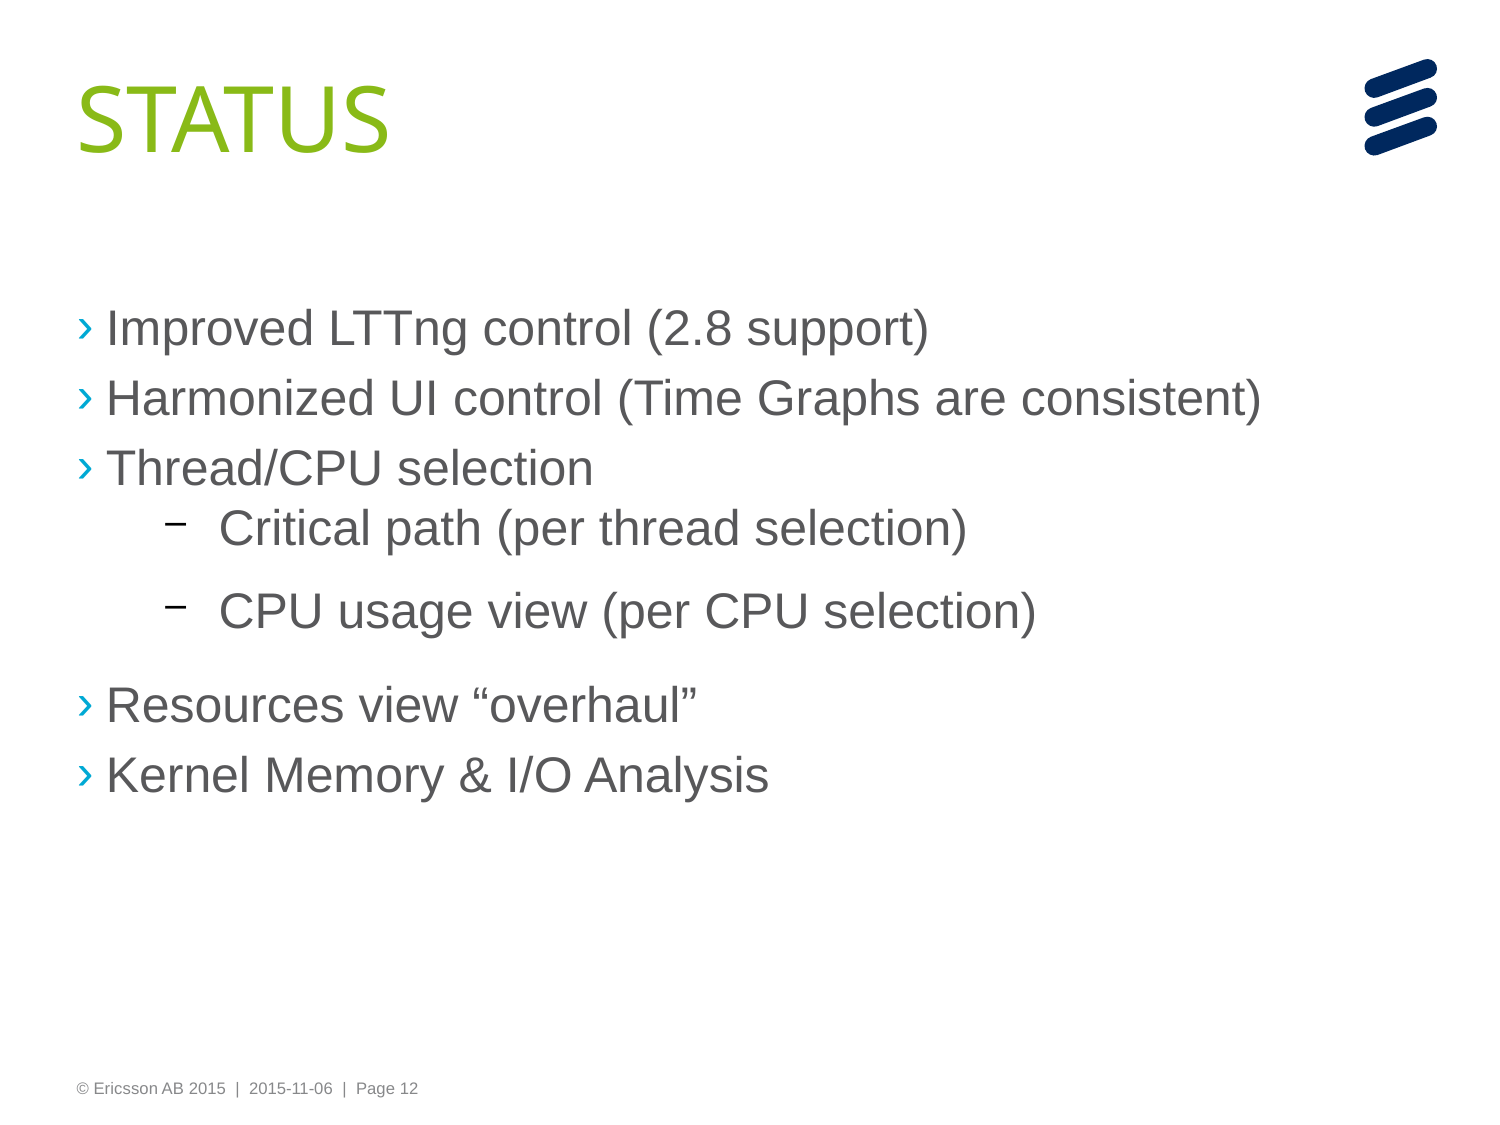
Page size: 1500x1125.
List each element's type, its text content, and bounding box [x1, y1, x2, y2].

list Improved LTTng control (2.8 support) Harmonized UI control (Time Graphs are consistent) Thread/CPU selection Critical path (per thread selection) CPU usage view (per CPU selection) Resources view “overhaul” Kernel Memory & I/O Analysis [65, 295, 1436, 928]
title STATUS [64, 39, 1294, 218]
